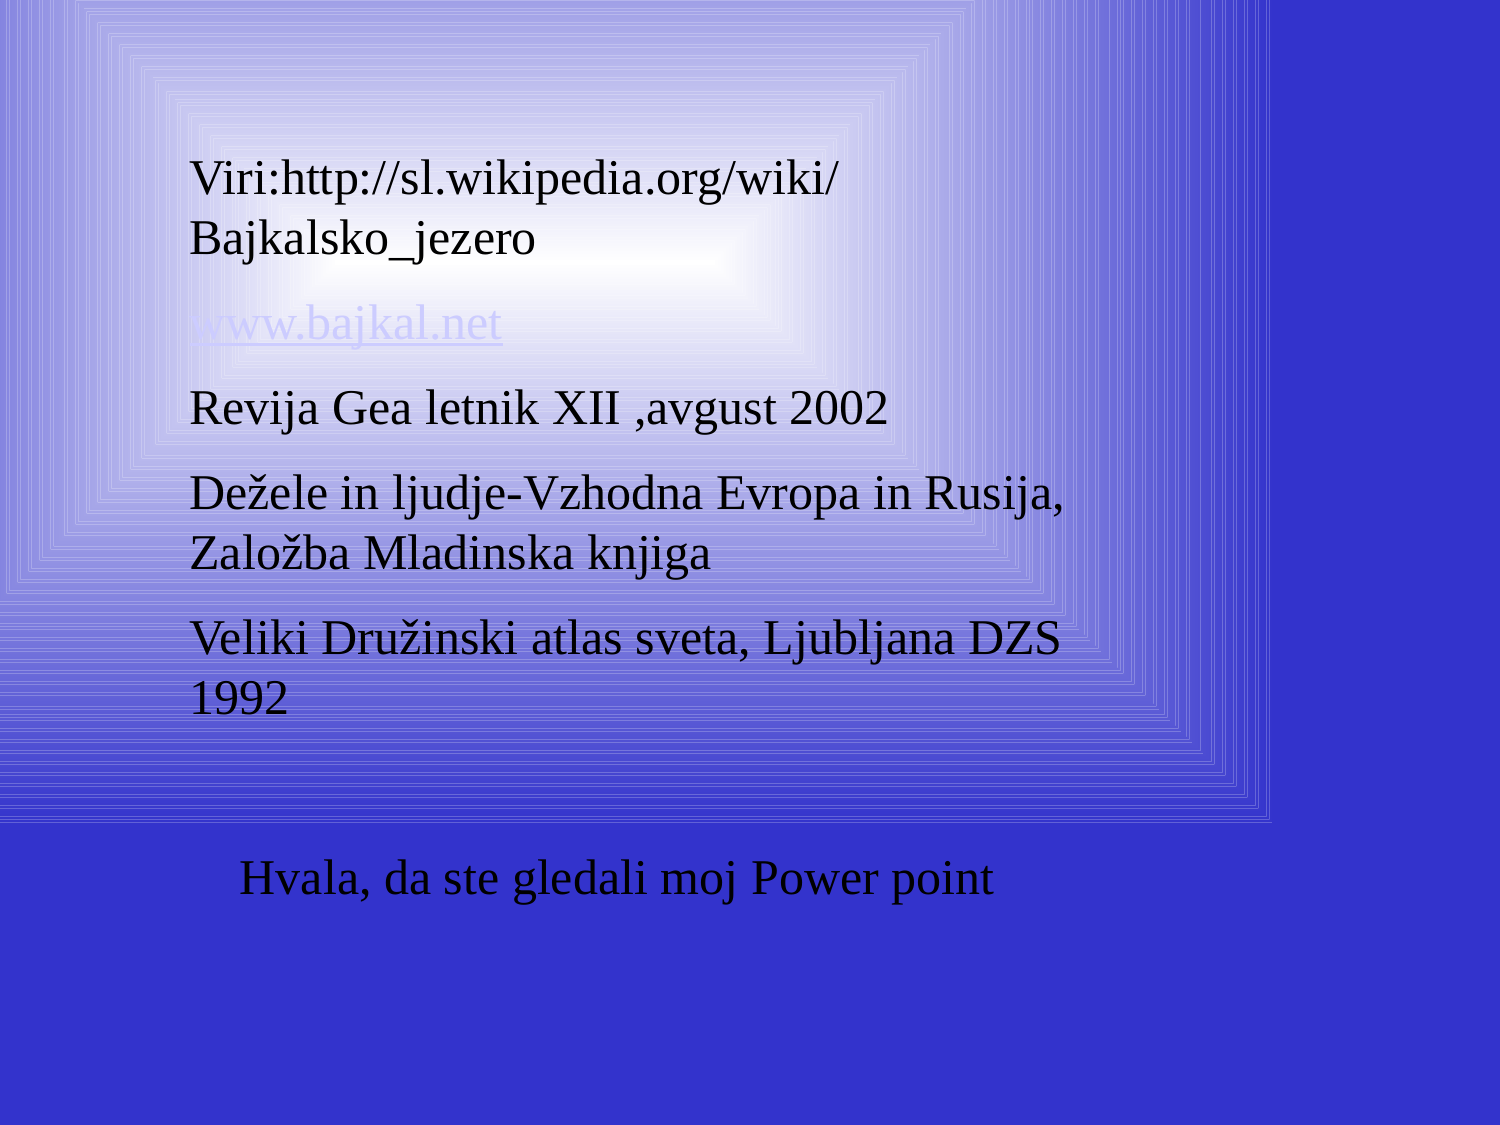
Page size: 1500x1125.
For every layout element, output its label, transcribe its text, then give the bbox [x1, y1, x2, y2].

text_box Viri:http://sl.wikipedia.org/wiki/Bajkalsko_jezero www.bajkal.net Revija Gea letnik XII ,avgust 2002 Dežele in ljudje-Vzhodna Evropa in Rusija, Založba Mladinska knjiga Veliki Družinski atlas sveta, Ljubljana DZS 1992 [174, 137, 1088, 733]
text_box Hvala, da ste gledali moj Power point [224, 837, 1213, 913]
